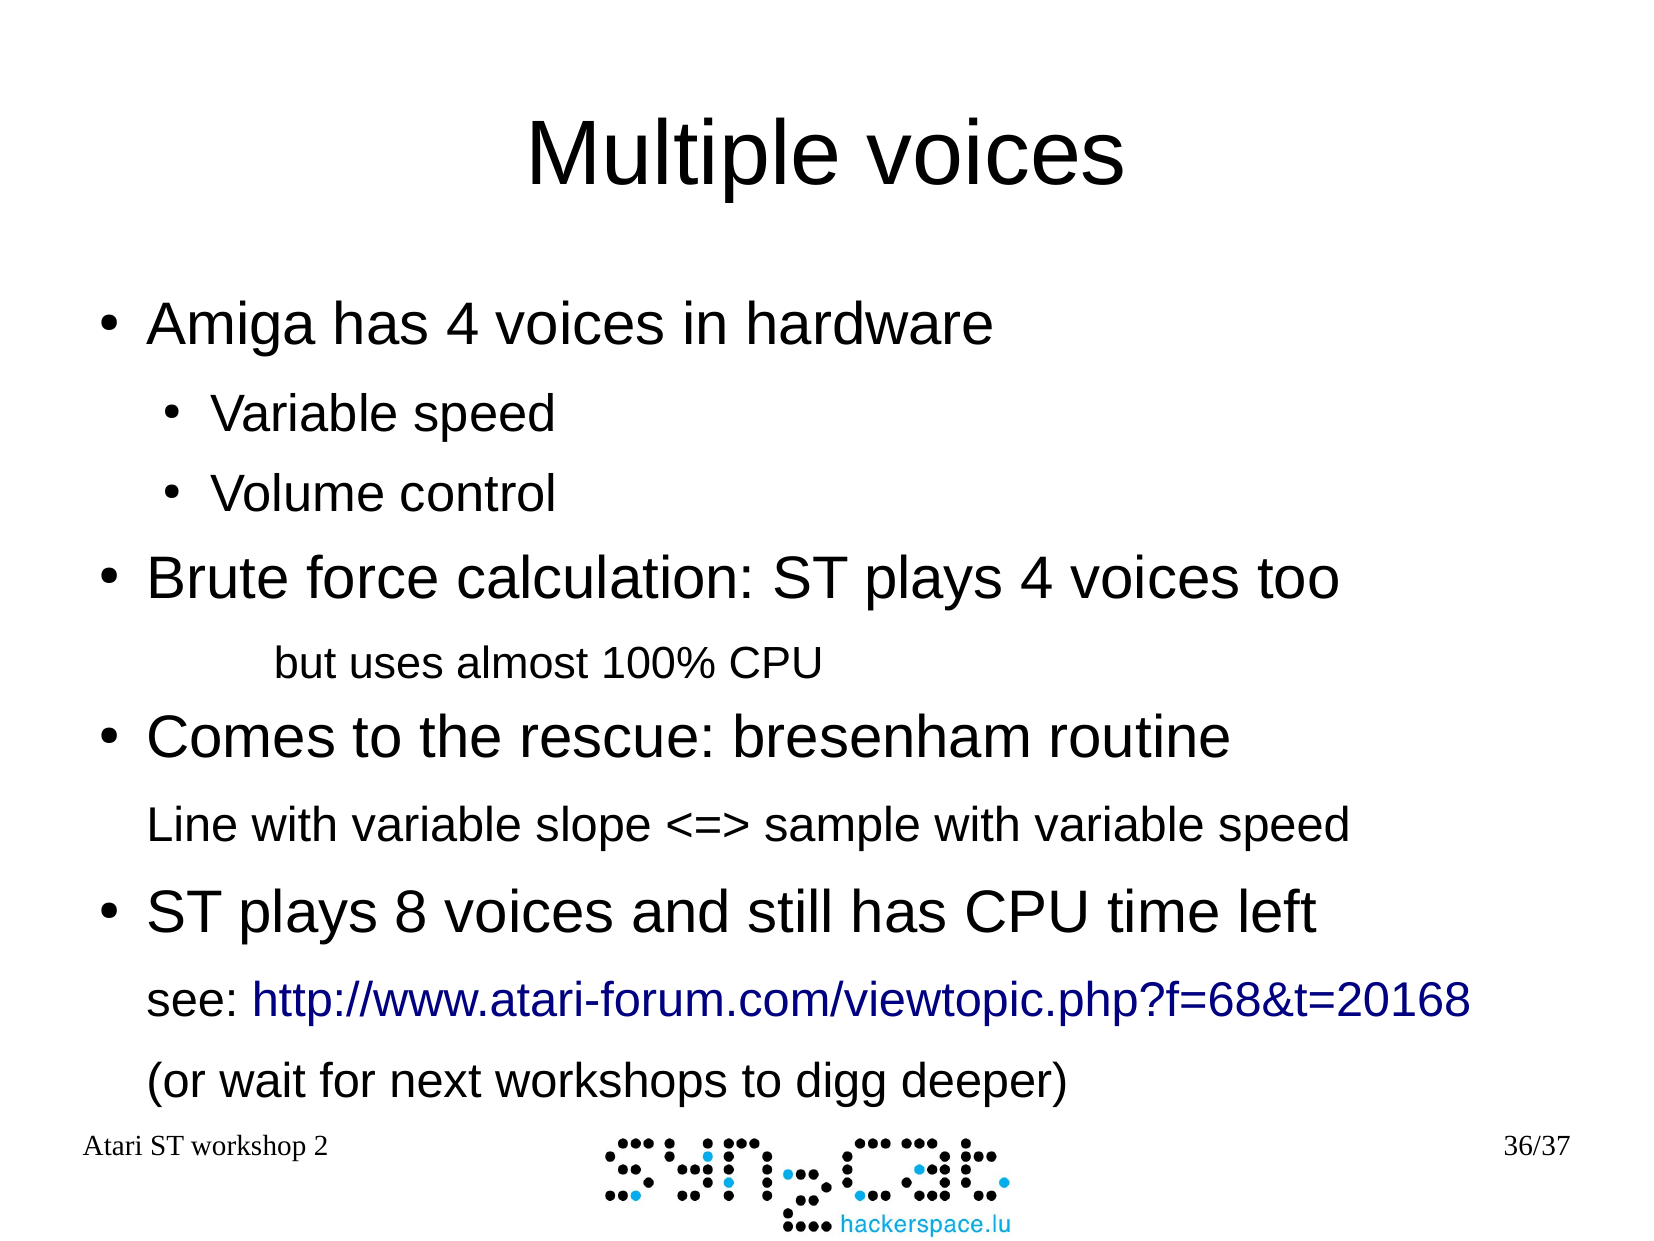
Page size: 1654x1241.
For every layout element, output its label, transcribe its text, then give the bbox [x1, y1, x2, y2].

list Amiga has 4 voices in hardware Variable speed Volume control Brute force calculation: ST plays 4 voices too but uses almost 100% CPU Comes to the rescue: bresenham routine Line with variable slope <=> sample with variable speed ST plays 8 voices and still has CPU time left see: http://www.atari-forum.com/viewtopic.php?f=68&t=20168 (or wait for next workshops to digg deeper) [82, 290, 1571, 1109]
picture [600, 1124, 1025, 1241]
title Multiple voices [82, 49, 1571, 257]
